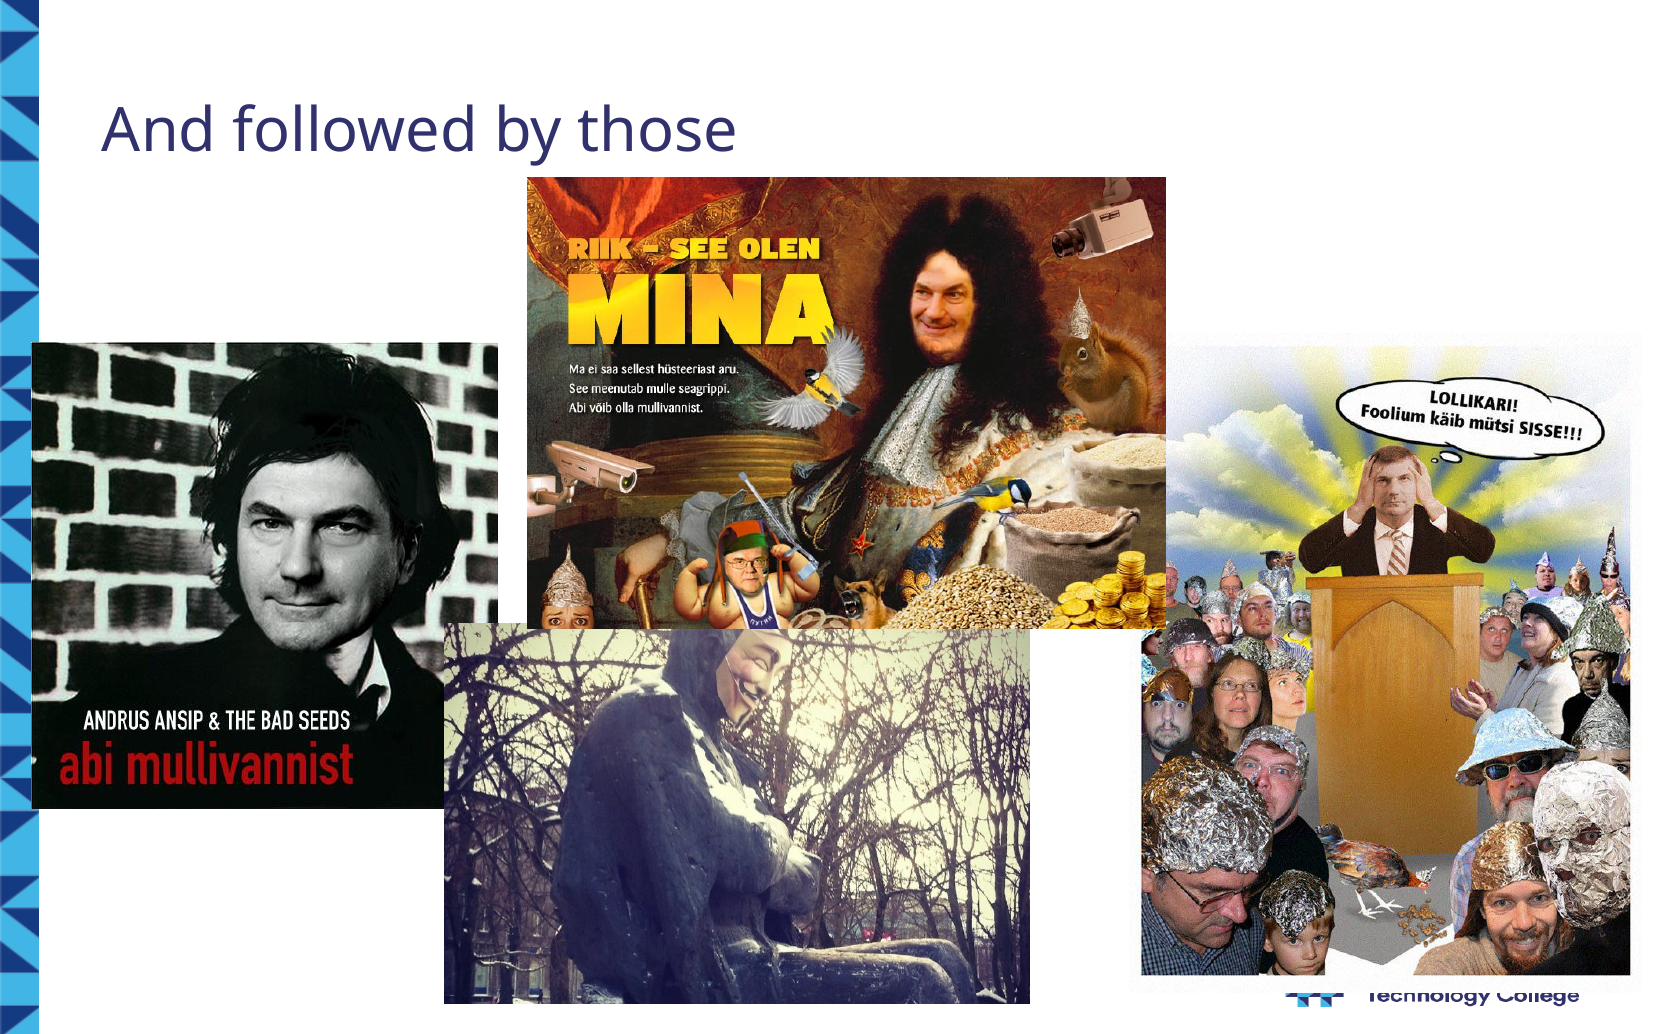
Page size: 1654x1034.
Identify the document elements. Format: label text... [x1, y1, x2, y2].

title And followed by those [101, 41, 1489, 214]
picture [31, 177, 1642, 1004]
